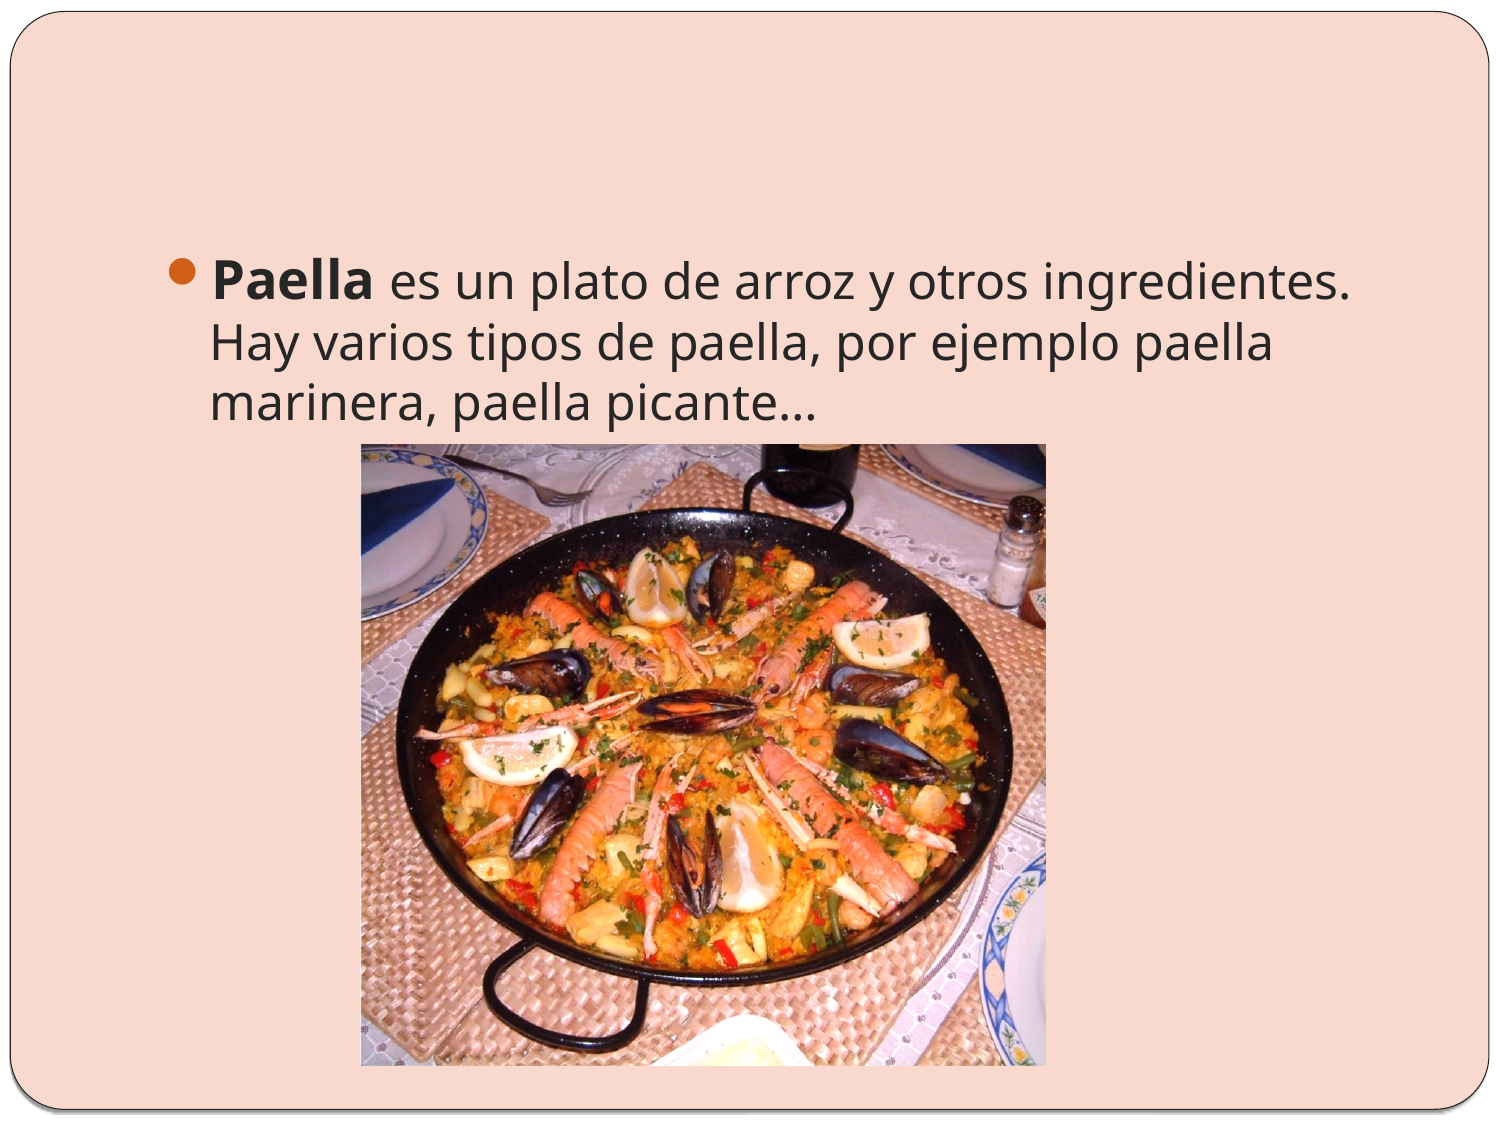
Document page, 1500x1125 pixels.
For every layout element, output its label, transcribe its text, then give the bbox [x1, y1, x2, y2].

picture [360, 444, 1046, 1066]
list Paella es un plato de arroz y otros ingredientes. Hay varios tipos de paella, por ejemplo paella marinera, paella picante… [150, 237, 1425, 988]
